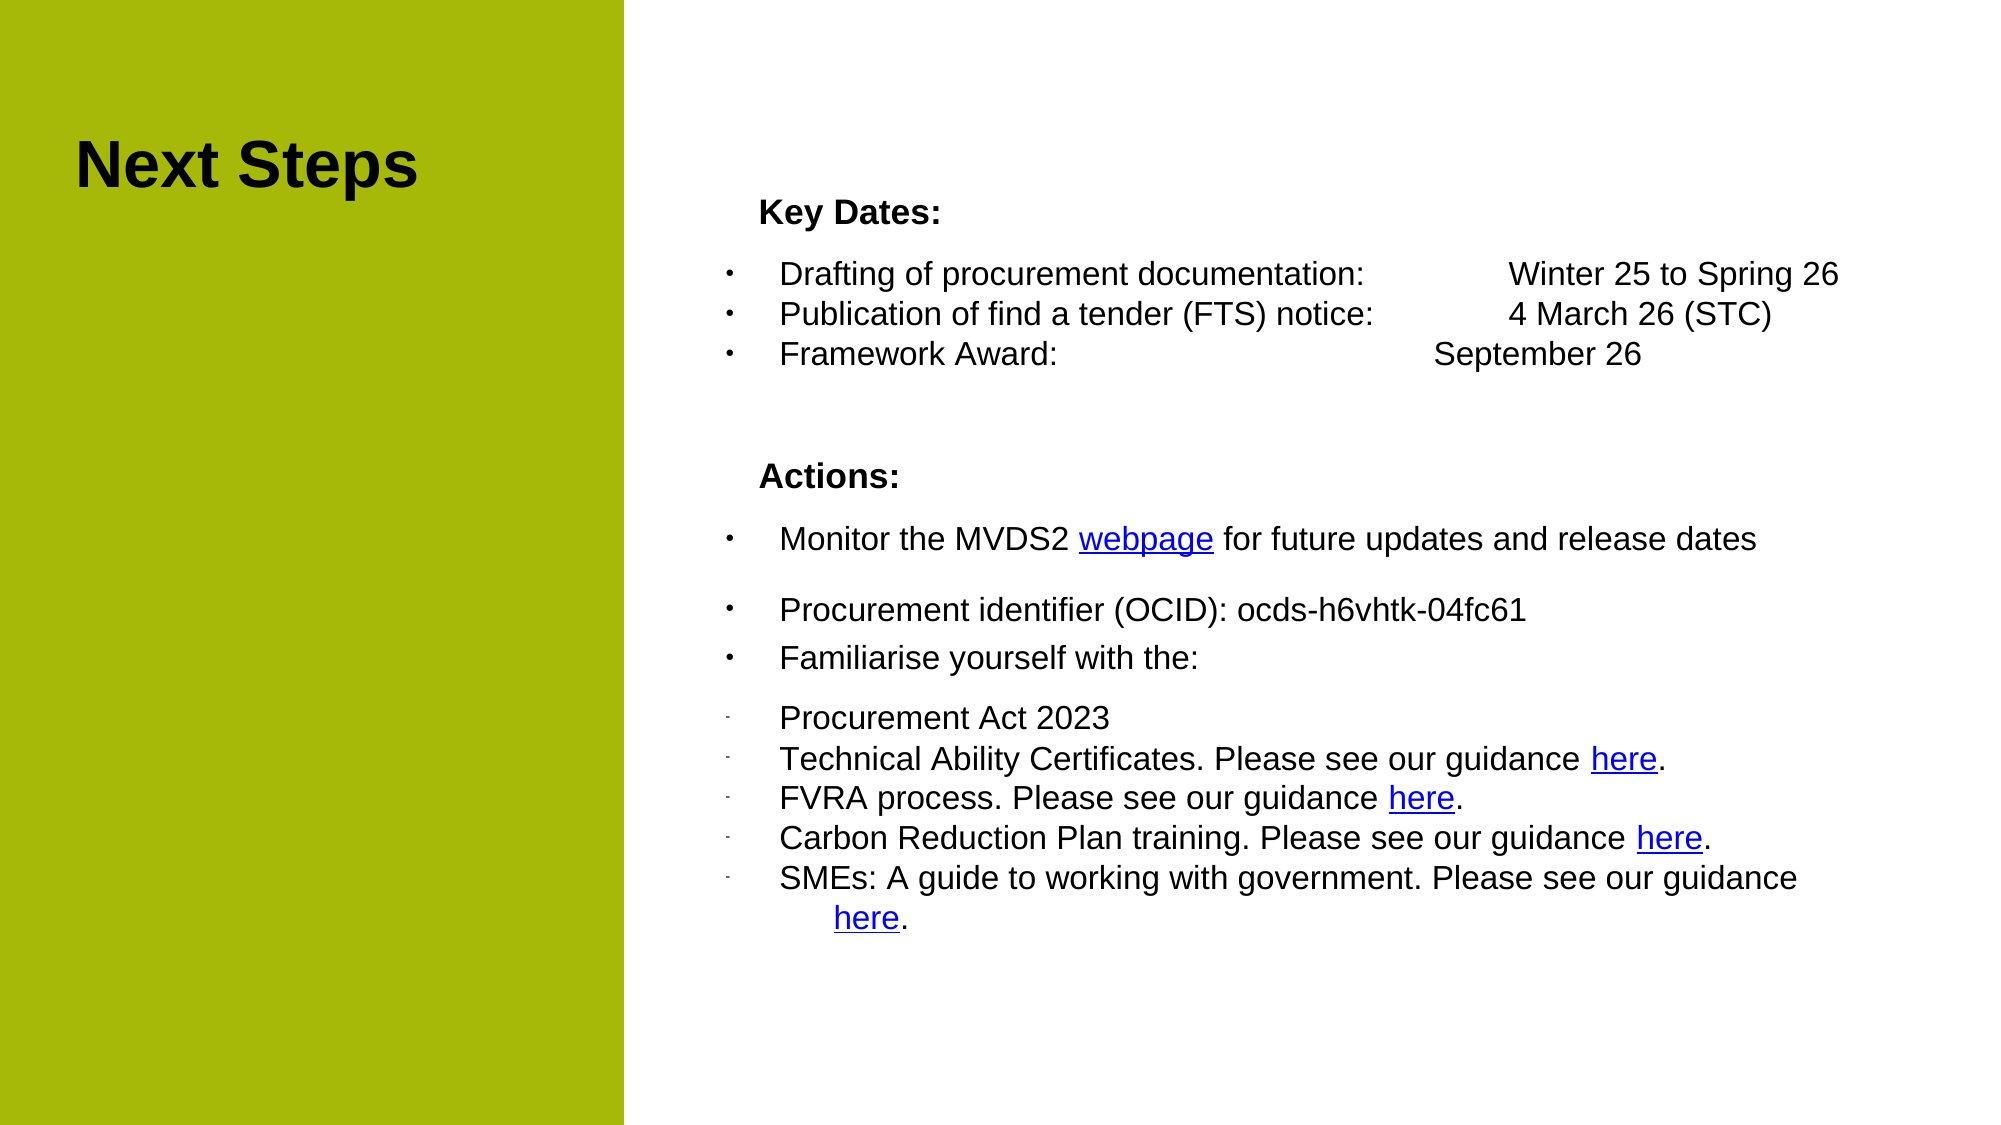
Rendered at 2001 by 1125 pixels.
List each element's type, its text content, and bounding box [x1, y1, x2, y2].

title Next Steps [75, 120, 577, 372]
title Key Dates: Drafting of procurement documentation: Winter 25 to Spring 26 Publication of find a tender (FTS) notice: 4 March 26 (STC) Framework Award: September 26 Actions: Monitor the MVDS2 webpage for future updates and release dates Procurement identifier (OCID): ocds-h6vhtk-04fc61 Familiarise yourself with the: Procurement Act 2023 Technical Ability Certificates. Please see our guidance here. FVRA process. Please see our guidance here. Carbon Reduction Plan training. Please see our guidance here. SMEs: A guide to working with government. Please see our guidance here. [683, 165, 1874, 960]
